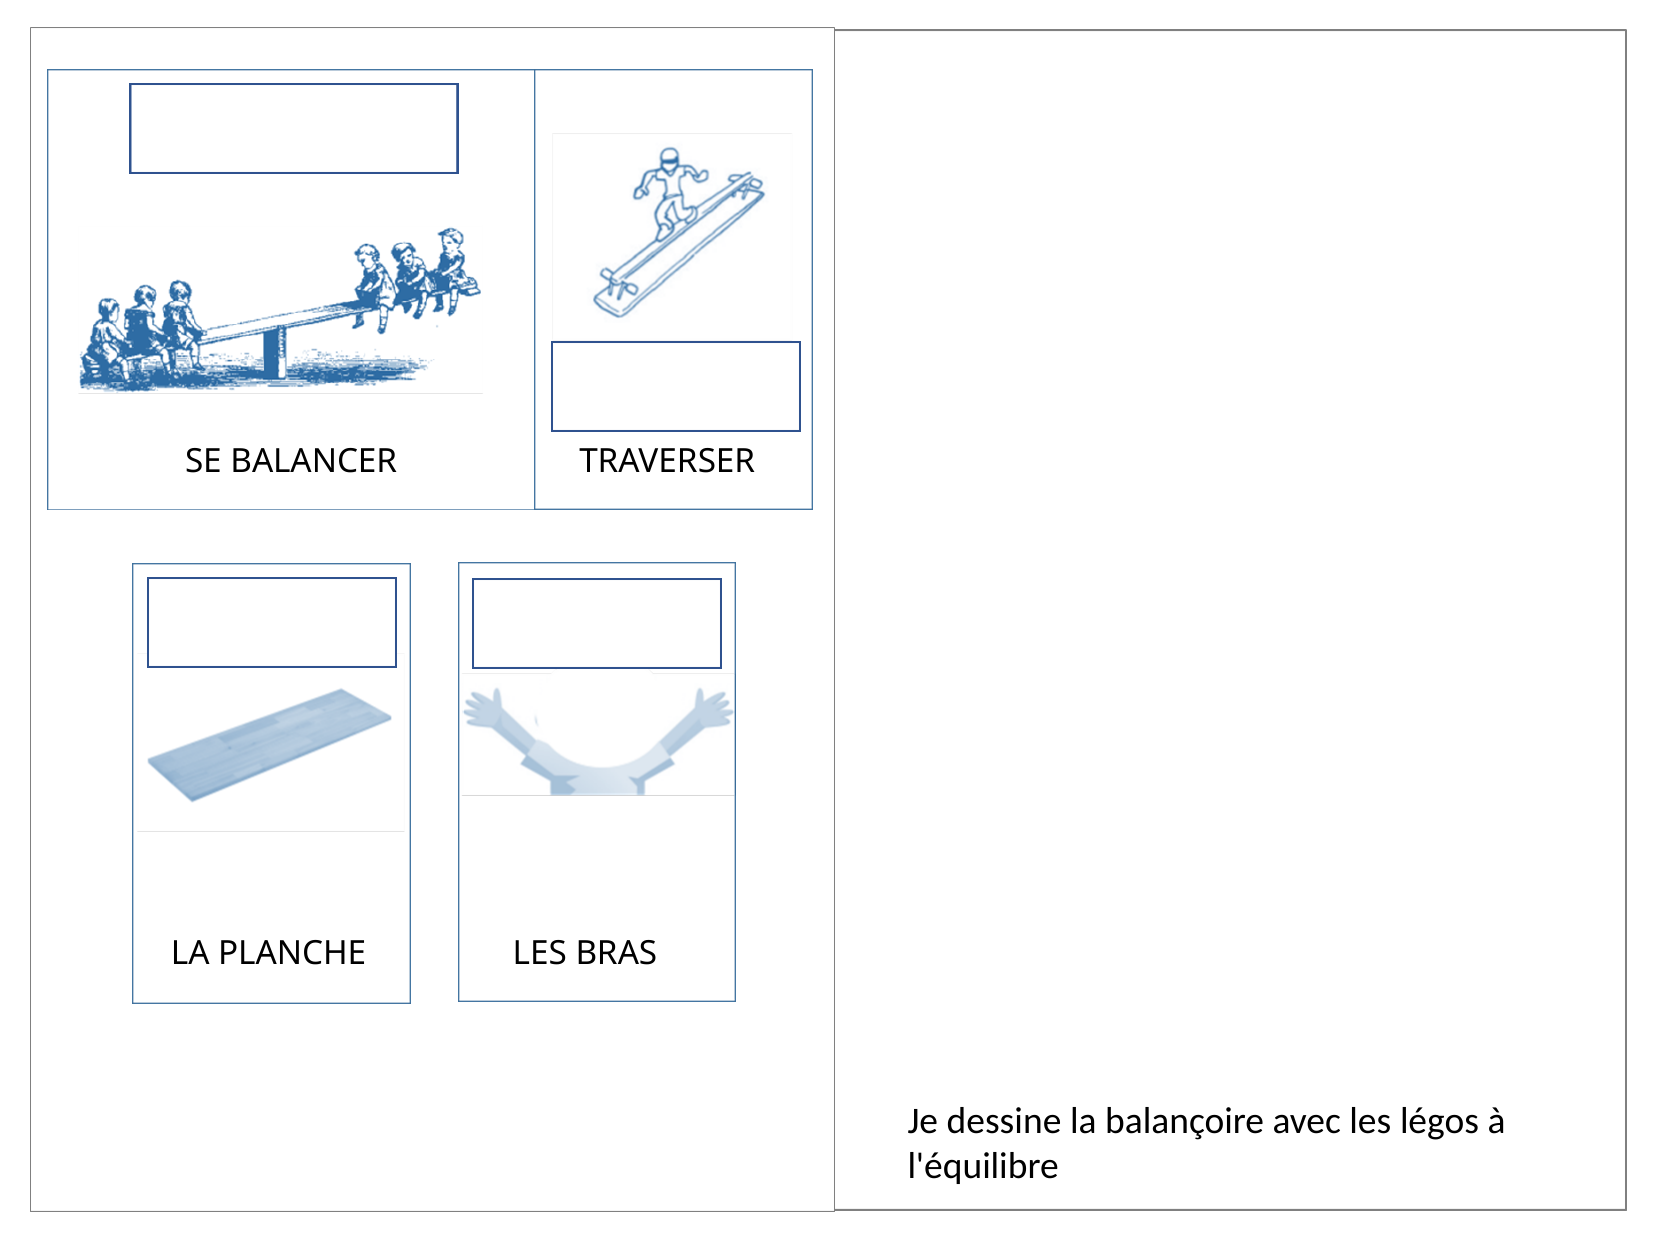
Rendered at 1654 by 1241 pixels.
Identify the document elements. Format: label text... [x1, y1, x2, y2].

text_box LES BRAS [463, 923, 707, 979]
text_box TRAVERSER [539, 431, 796, 488]
text_box SE BALANCER [150, 431, 433, 488]
text_box Je dessine la balançoire avec les légos à l'équilibre [893, 1089, 1626, 1239]
picture [30, 27, 1627, 1213]
text_box LA PLANCHE [147, 923, 391, 979]
